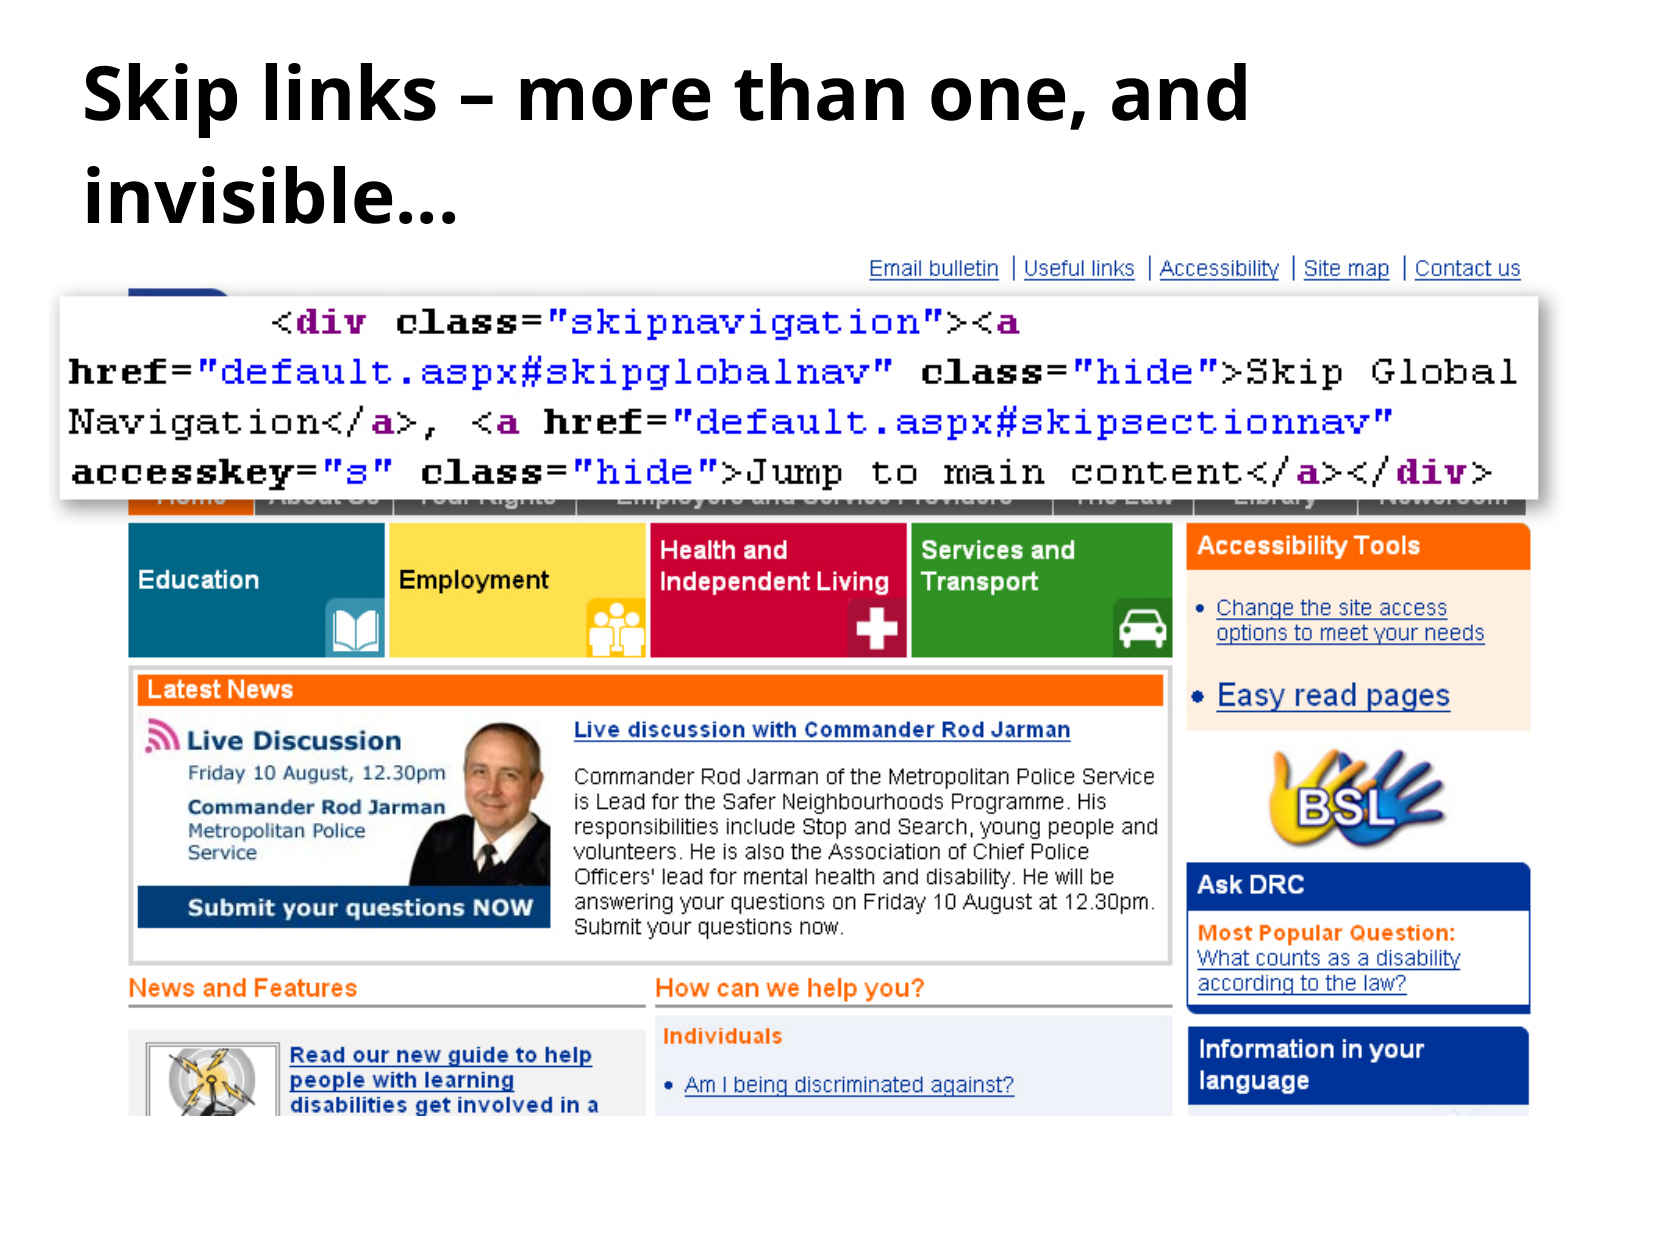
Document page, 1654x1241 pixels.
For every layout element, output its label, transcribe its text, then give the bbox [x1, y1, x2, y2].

picture [49, 248, 1612, 1116]
title Skip links – more than one, and invisible... [82, 86, 1571, 200]
